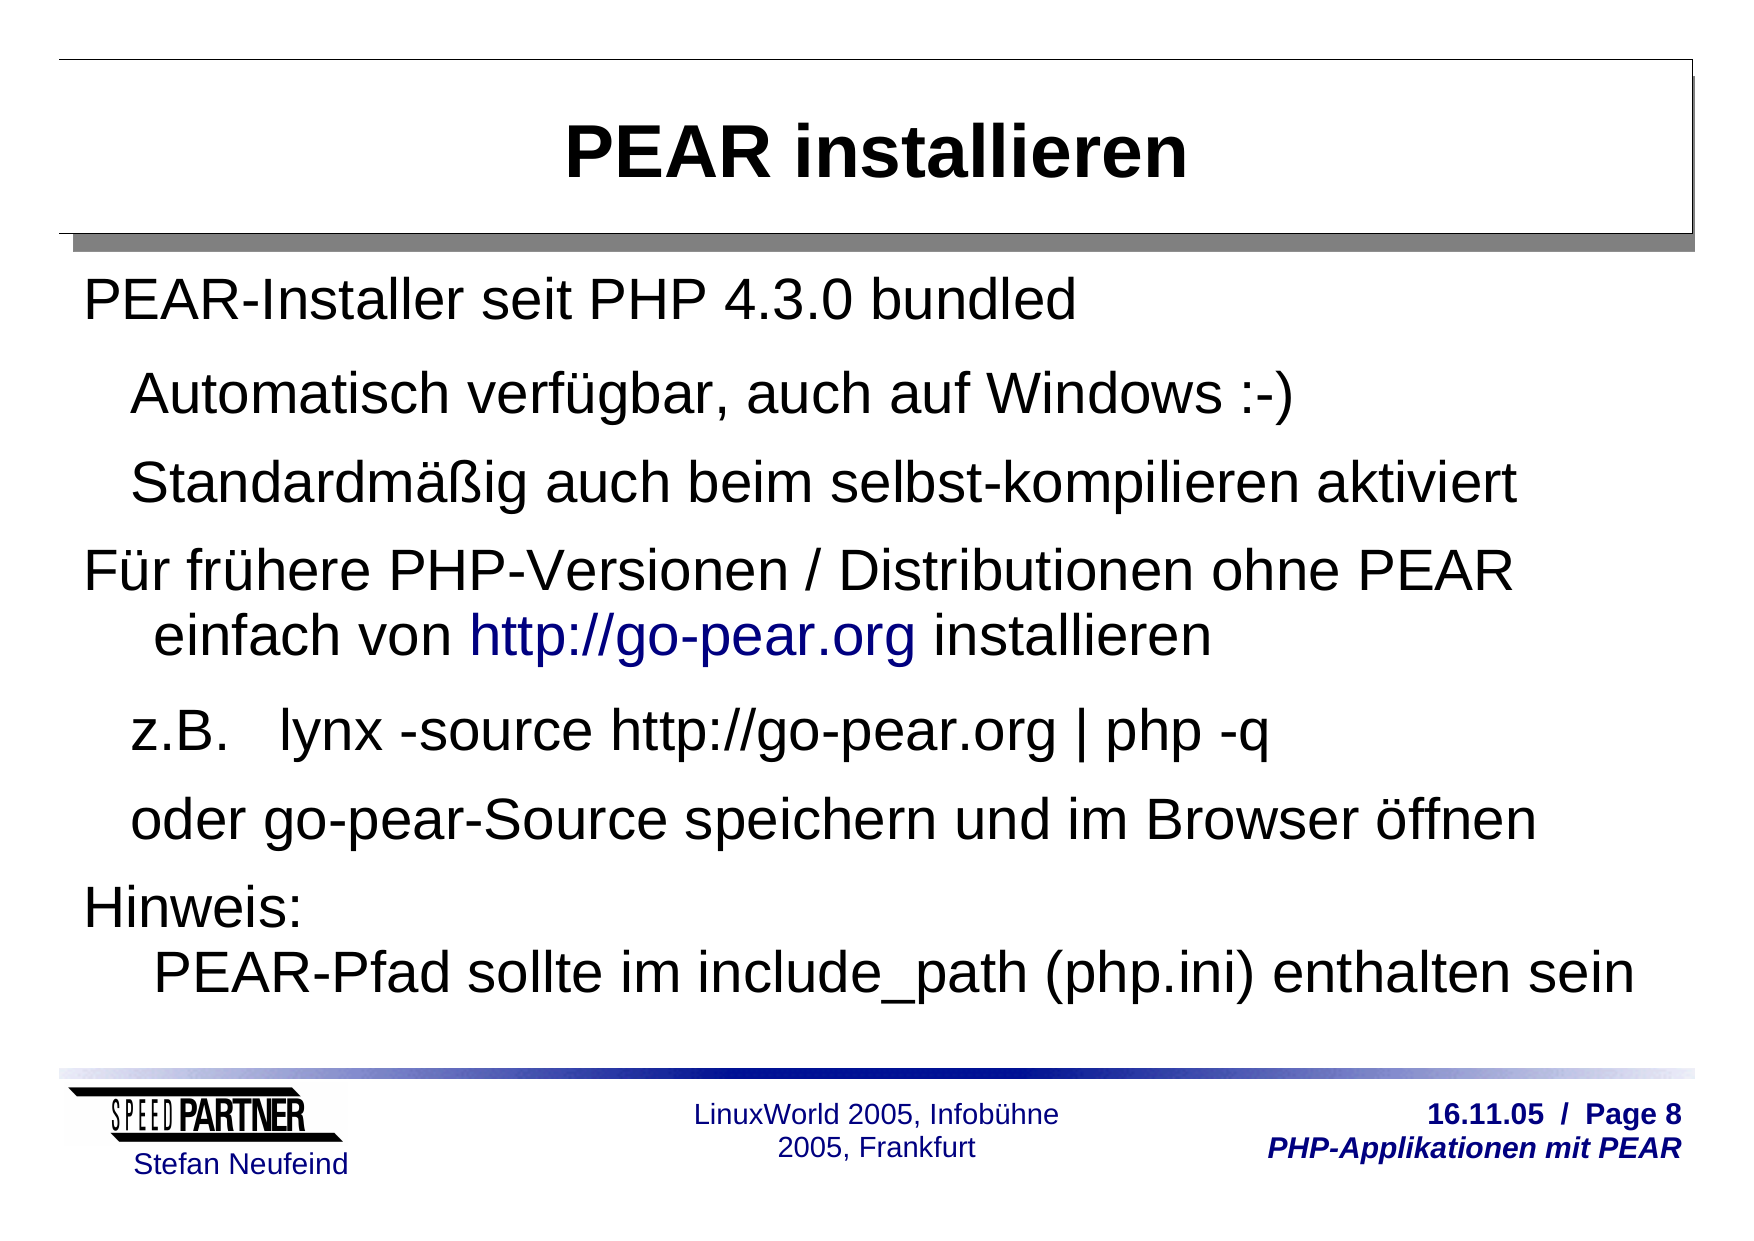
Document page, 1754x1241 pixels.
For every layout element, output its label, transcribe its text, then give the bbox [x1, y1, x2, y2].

title PEAR installieren [59, 59, 1695, 244]
list PEAR-Installer seit PHP 4.3.0 bundled Automatisch verfügbar, auch auf Windows :-) Standardmäßig auch beim selbst-kompilieren aktiviert Für frühere PHP-Versionen / Distributionen ohne PEAR einfach von http://go-pear.org installieren z.B. lynx -source http://go-pear.org | php -q oder go-pear-Source speichern und im Browser öffnen Hinweis: PEAR-Pfad sollte im include_path (php.ini) enthalten sein [71, 266, 1695, 1049]
picture [59, 1068, 1695, 1079]
picture [64, 1082, 348, 1146]
